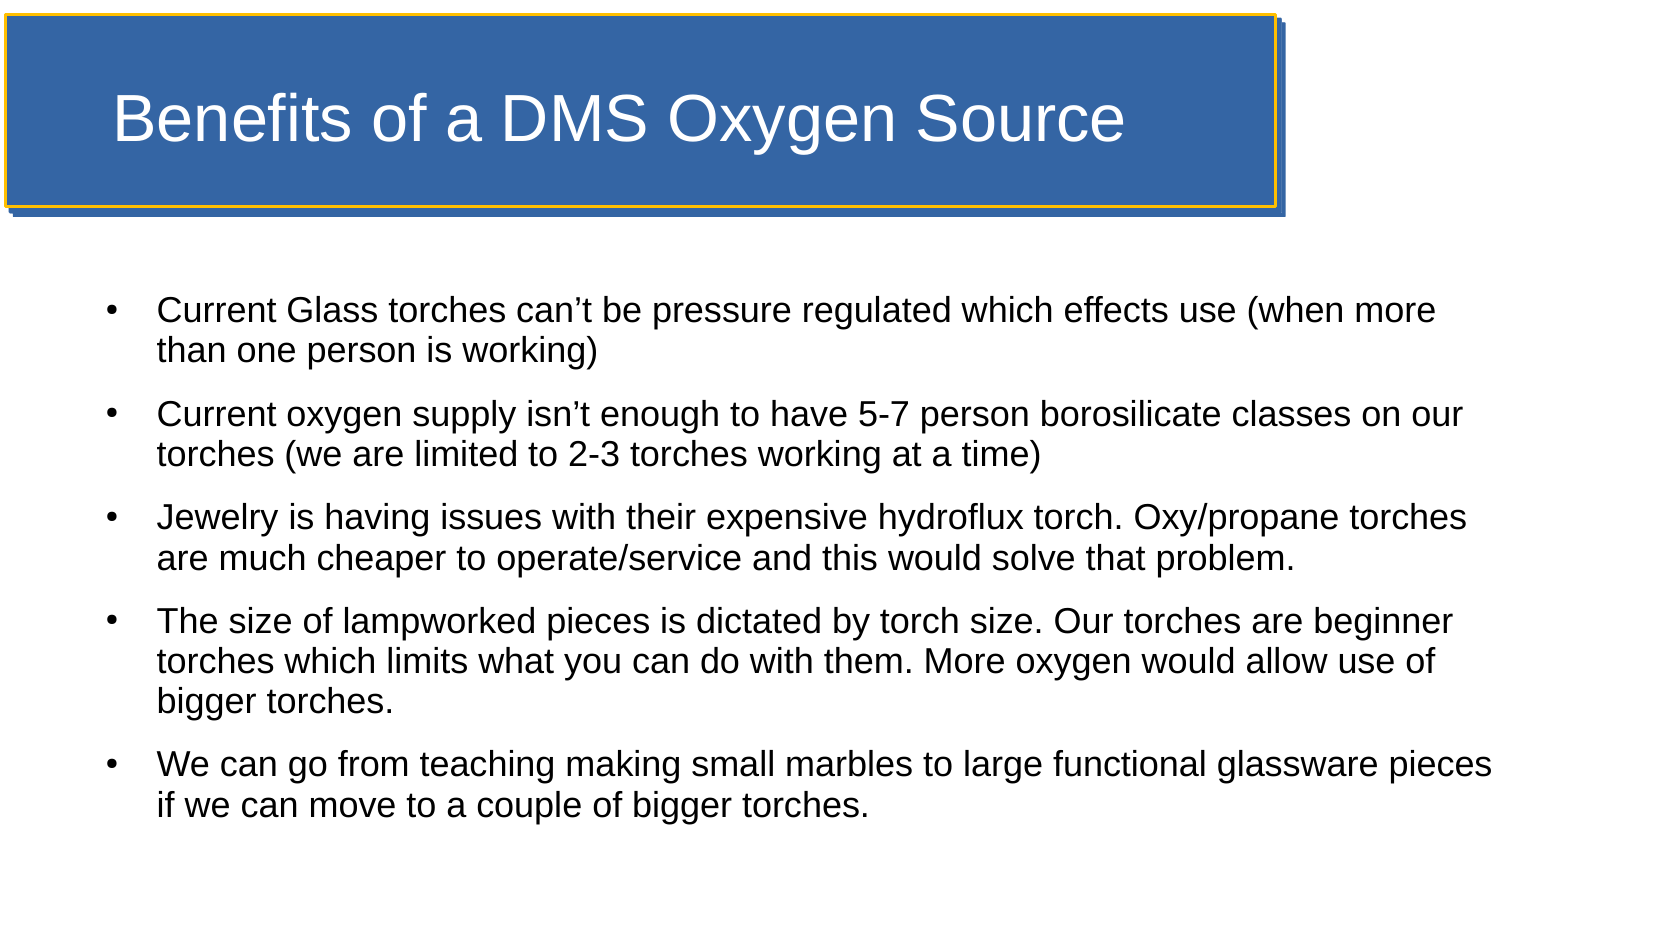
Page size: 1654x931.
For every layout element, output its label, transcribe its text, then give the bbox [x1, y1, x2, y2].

title Benefits of a DMS Oxygen Source [112, 34, 1265, 203]
list Current Glass torches can’t be pressure regulated which effects use (when more than one person is working) Current oxygen supply isn’t enough to have 5-7 person borosilicate classes on our torches (we are limited to 2-3 torches working at a time) Jewelry is having issues with their expensive hydroflux torch. Oxy/propane torches are much cheaper to operate/service and this would solve that problem. The size of lampworked pieces is dictated by torch size. Our torches are beginner torches which limits what you can do with them. More oxygen would allow use of bigger torches. We can go from teaching making small marbles to large functional glassware pieces if we can move to a couple of bigger torches. [88, 290, 1501, 826]
